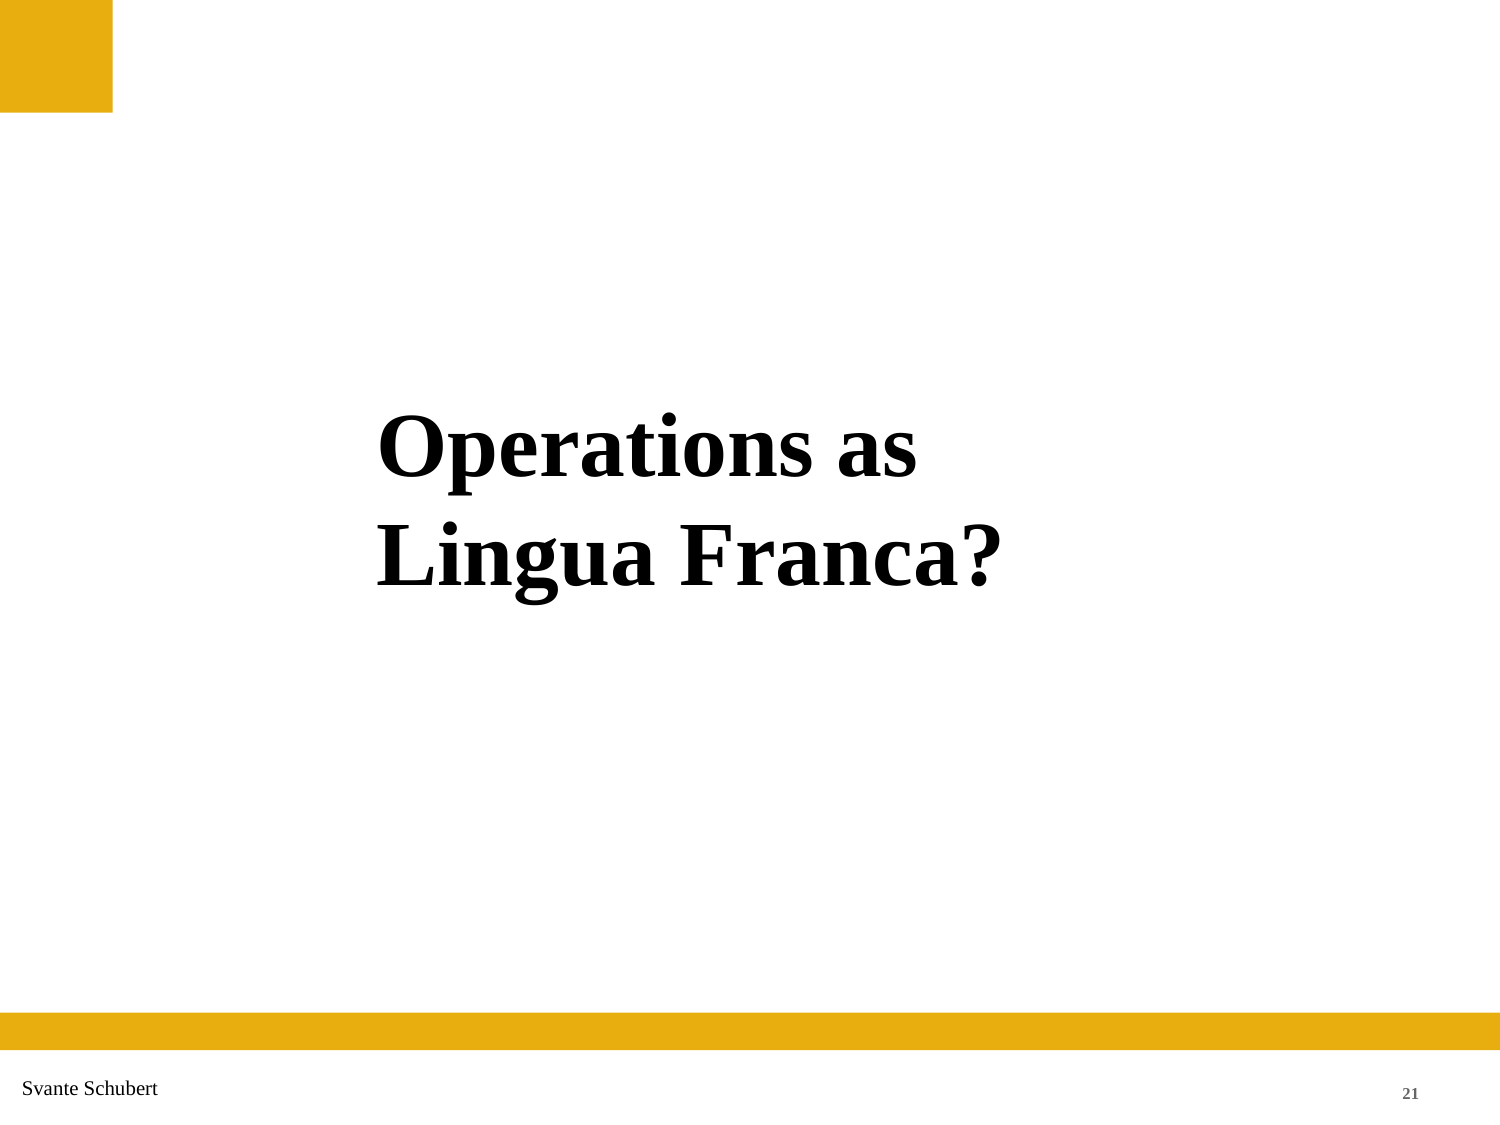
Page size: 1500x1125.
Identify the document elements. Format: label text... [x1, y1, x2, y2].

title Operations as Lingua Franca? [376, 386, 1174, 707]
